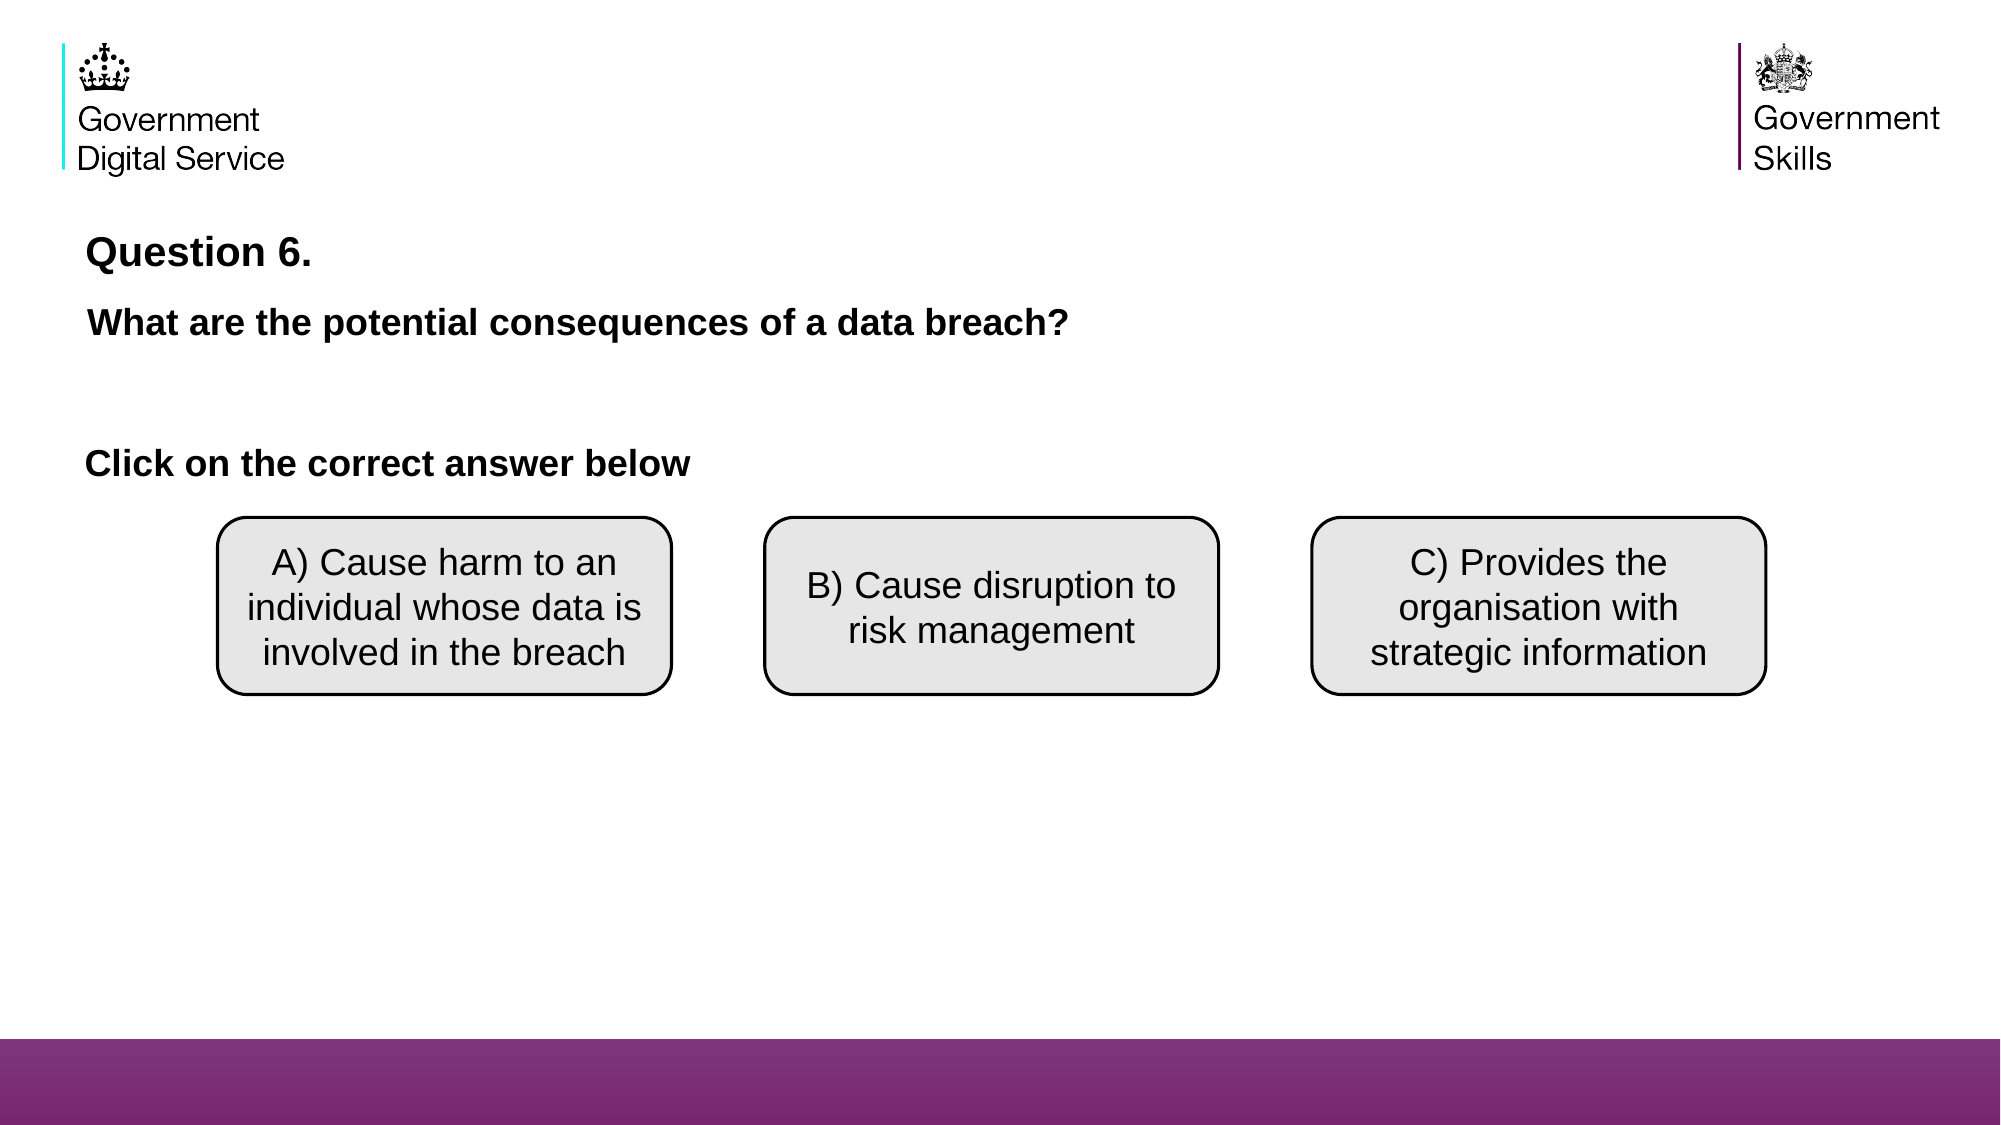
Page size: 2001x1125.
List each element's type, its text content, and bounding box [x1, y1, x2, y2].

text_box A) Cause harm to an individual whose data is involved in the breach [217, 517, 672, 695]
text_box B) Cause disruption to risk management [764, 517, 1219, 695]
title Question 6. [85, 222, 1811, 280]
text_box Click on the correct answer below [84, 428, 1099, 490]
text_box What are the potential consequences of a data breach? [87, 298, 1916, 429]
text_box C) Provides the organisation with strategic information [1311, 517, 1766, 695]
